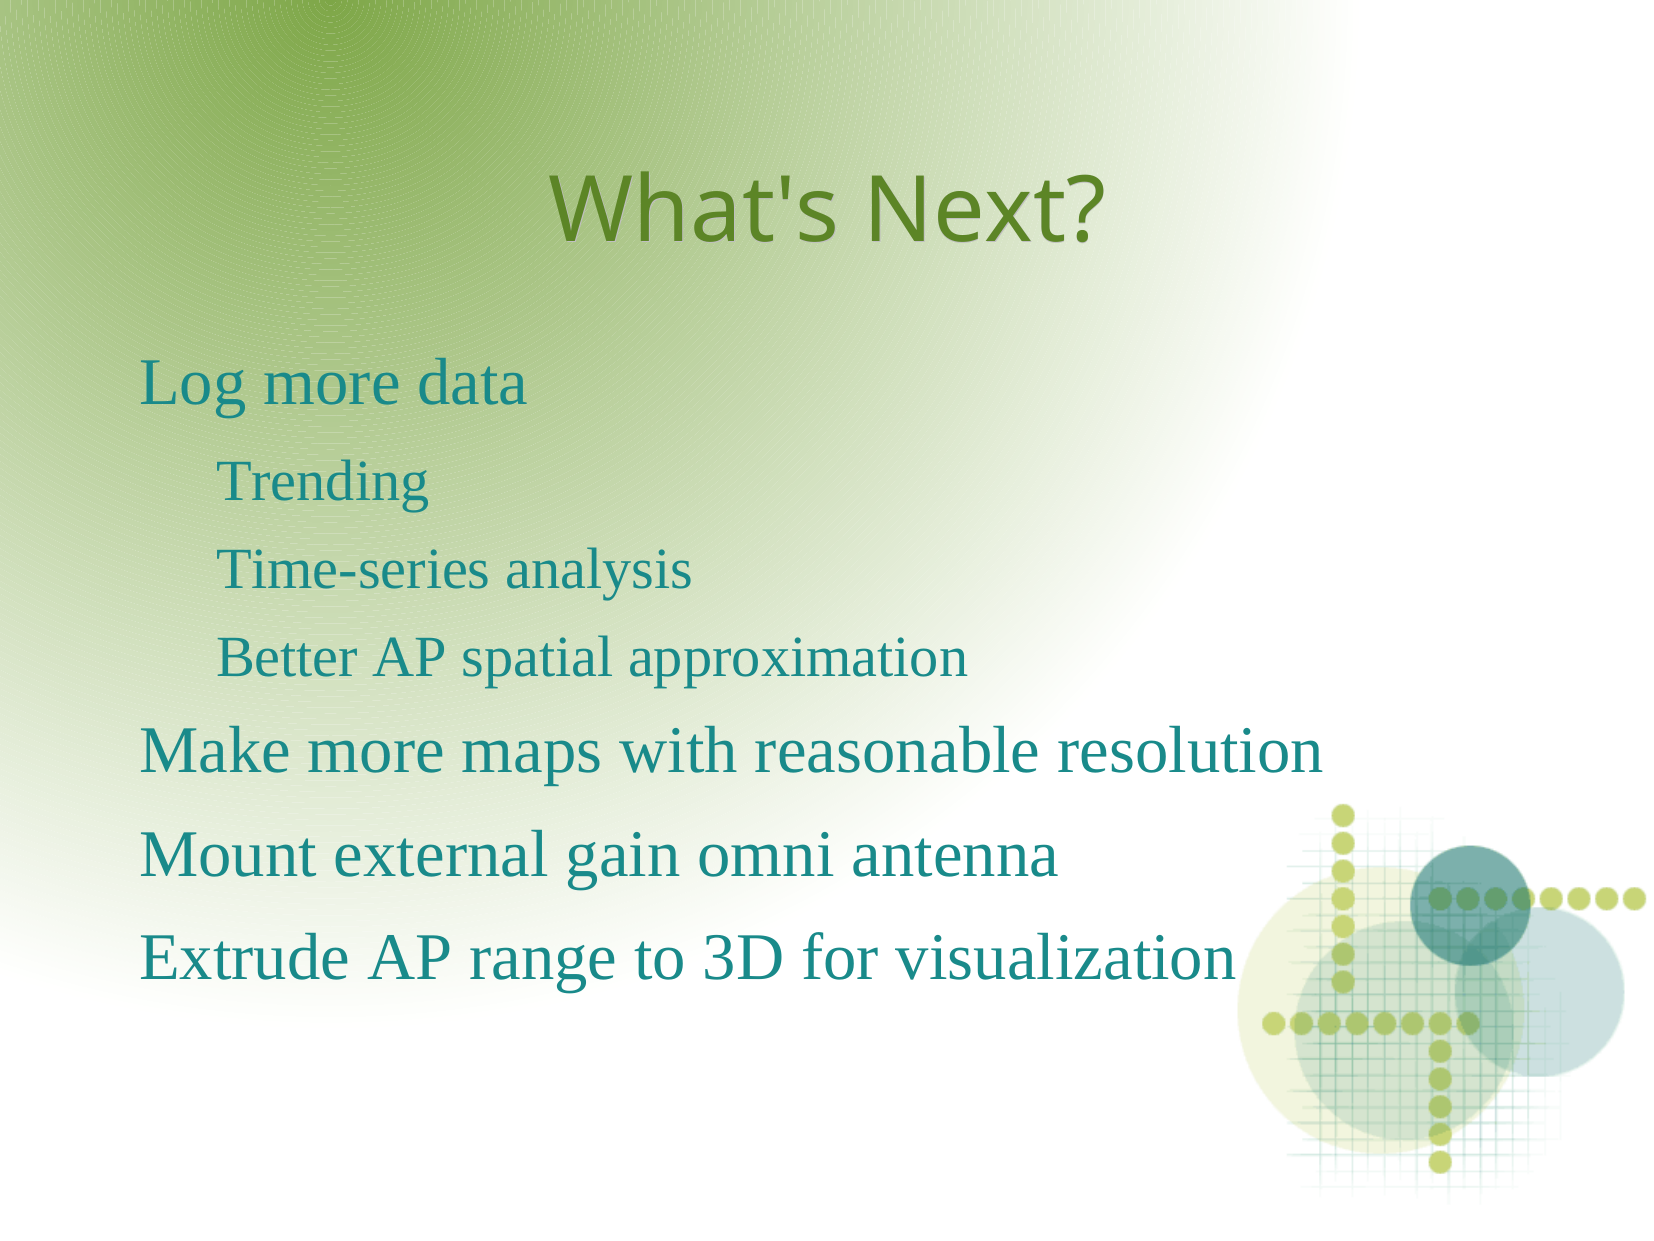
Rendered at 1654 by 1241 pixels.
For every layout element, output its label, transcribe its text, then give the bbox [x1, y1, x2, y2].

picture [1224, 792, 1654, 1211]
title What's Next? [121, 102, 1534, 311]
list Log more data Trending Time-series analysis Better AP spatial approximation Make more maps with reasonable resolution Mount external gain omni antenna Extrude AP range to 3D for visualization [121, 344, 1534, 1127]
